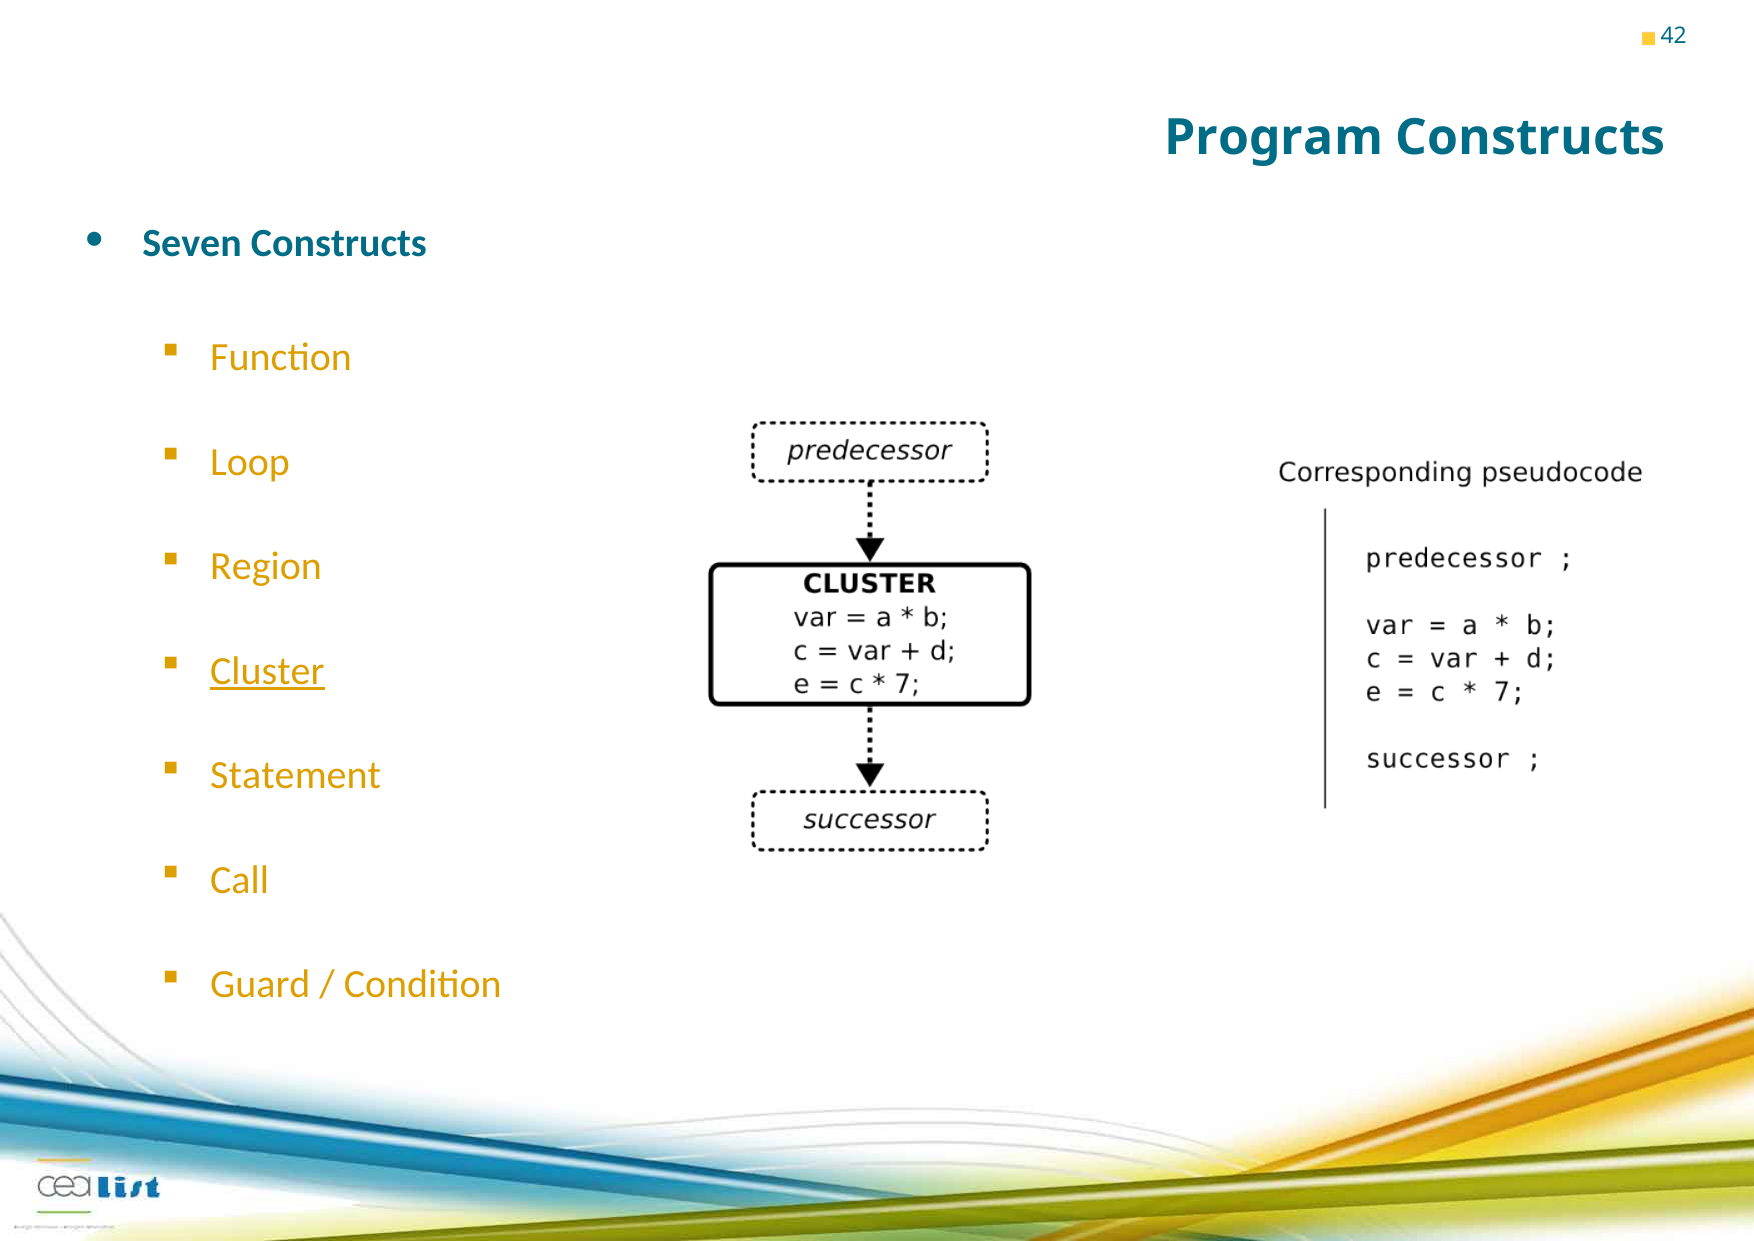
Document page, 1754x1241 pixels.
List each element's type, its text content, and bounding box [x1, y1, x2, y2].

title Program Constructs [72, 86, 1682, 183]
text_box <number> [1294, 12, 1704, 60]
picture [0, 0, 1754, 1241]
list Seven Constructs Function Loop Region Cluster Statement Call Guard / Condition [68, 208, 1679, 1021]
